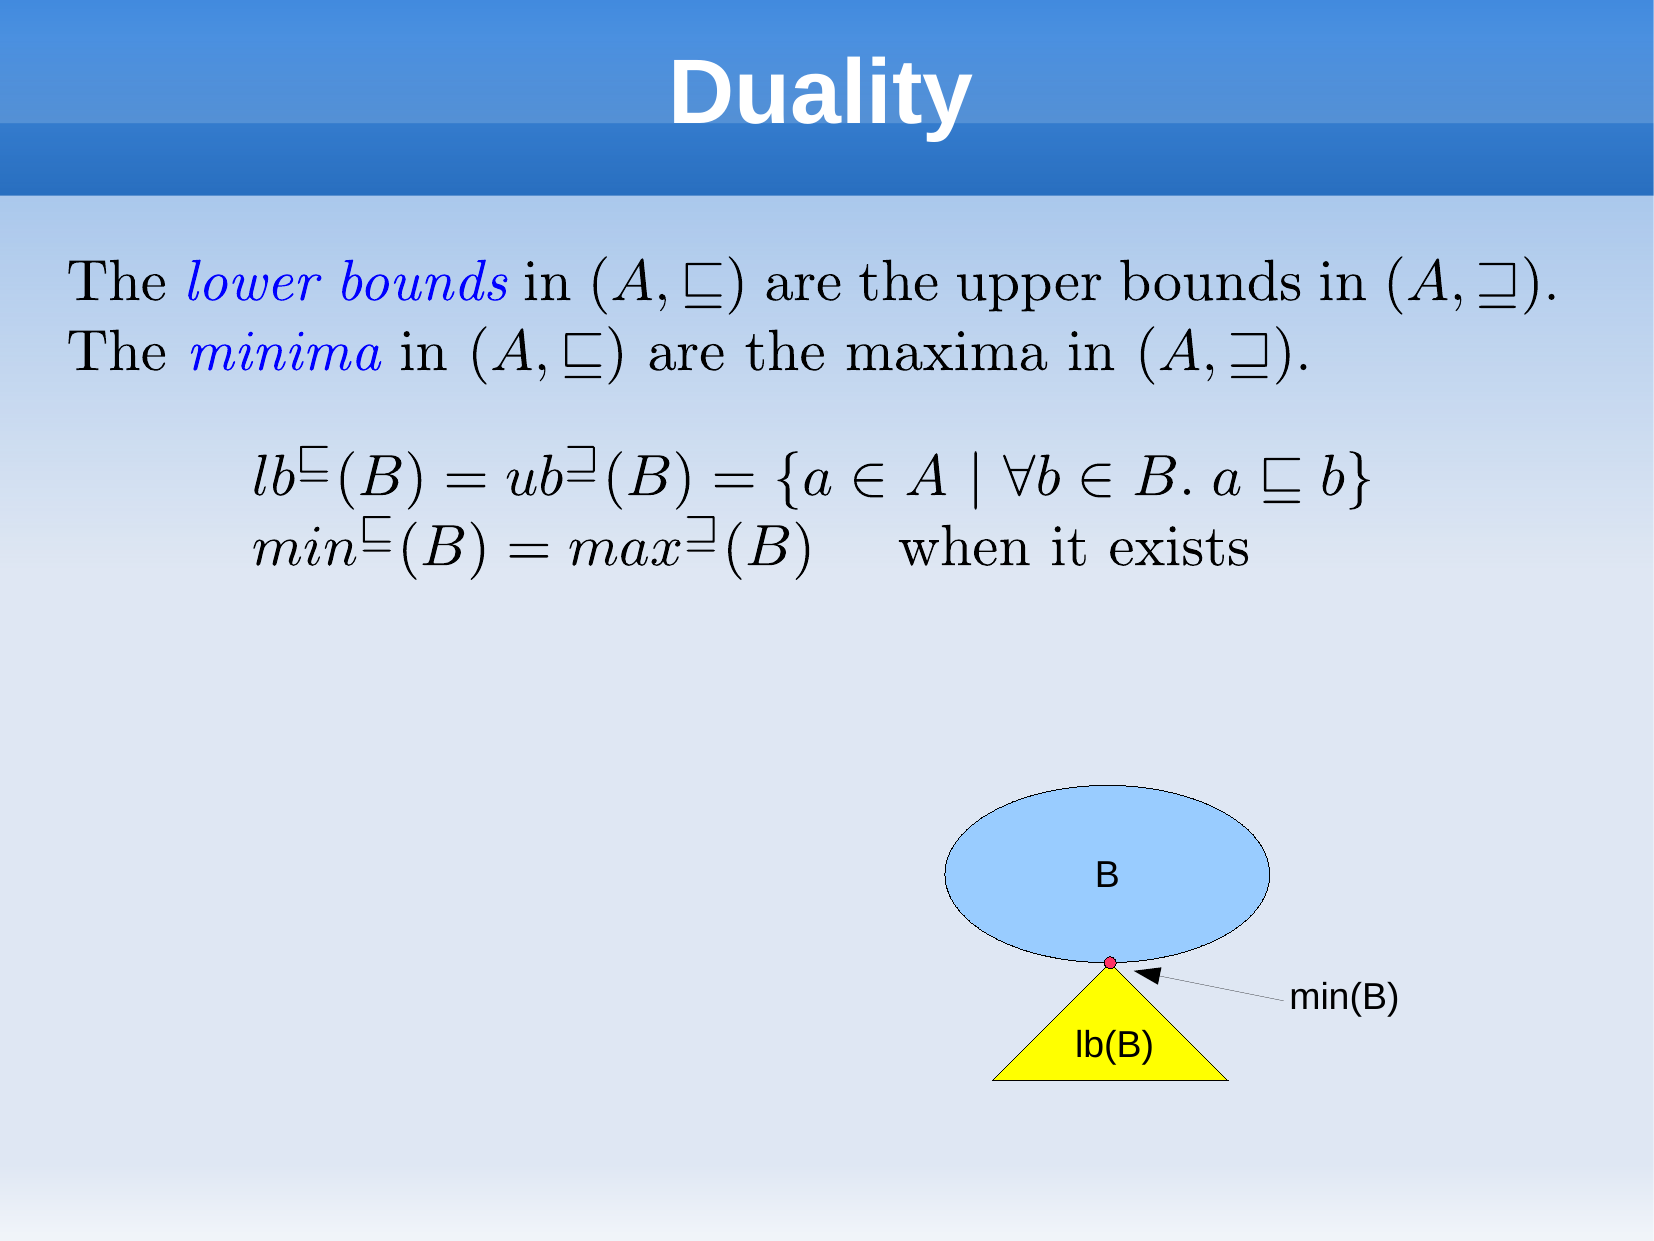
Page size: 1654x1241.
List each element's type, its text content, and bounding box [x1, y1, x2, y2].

text_box min(B) [1274, 968, 1415, 1025]
text_box lb(B) [1060, 1015, 1170, 1073]
text_box B [944, 785, 1270, 963]
picture [0, 0, 1654, 1241]
title Duality [76, 0, 1565, 196]
text_box [992, 956, 1229, 1081]
